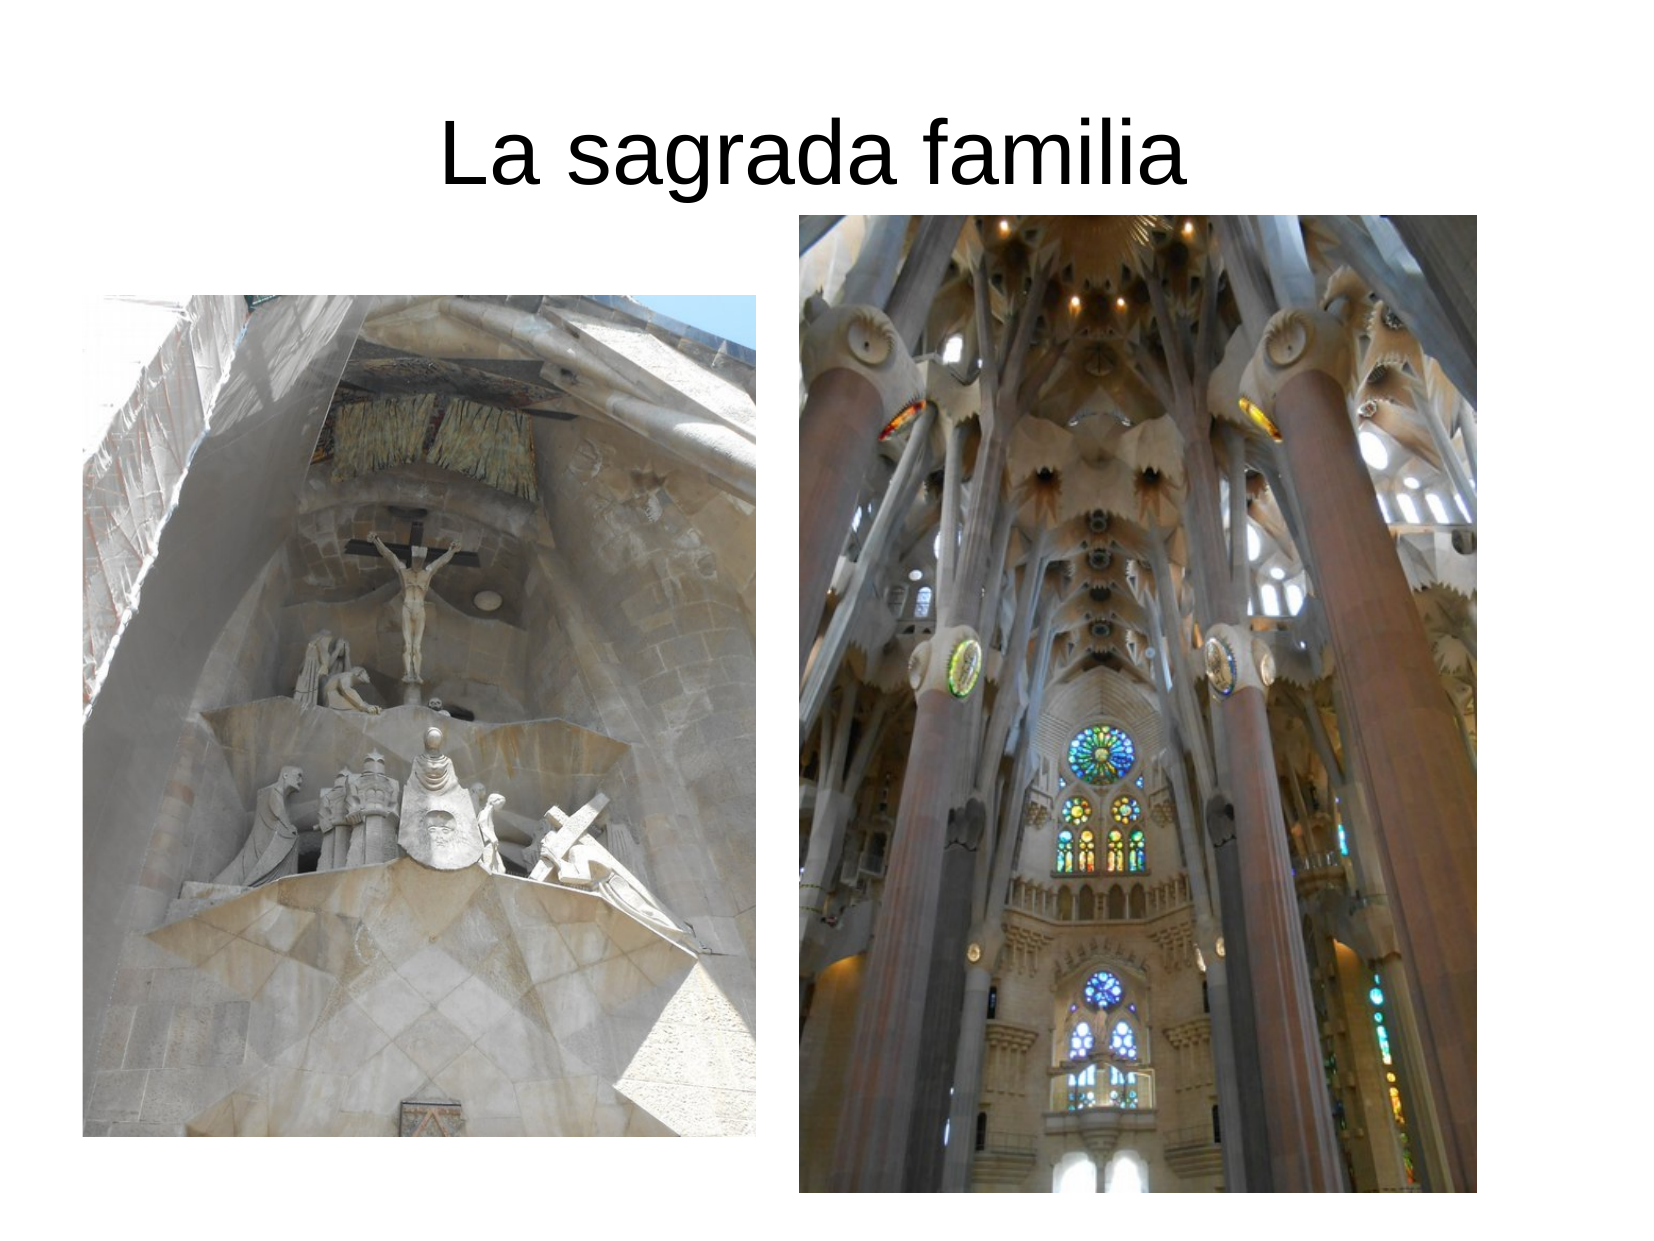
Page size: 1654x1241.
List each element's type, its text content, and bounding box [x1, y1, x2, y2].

picture [82, 295, 756, 1137]
title La sagrada familia [82, 49, 1571, 257]
picture [799, 215, 1477, 1193]
